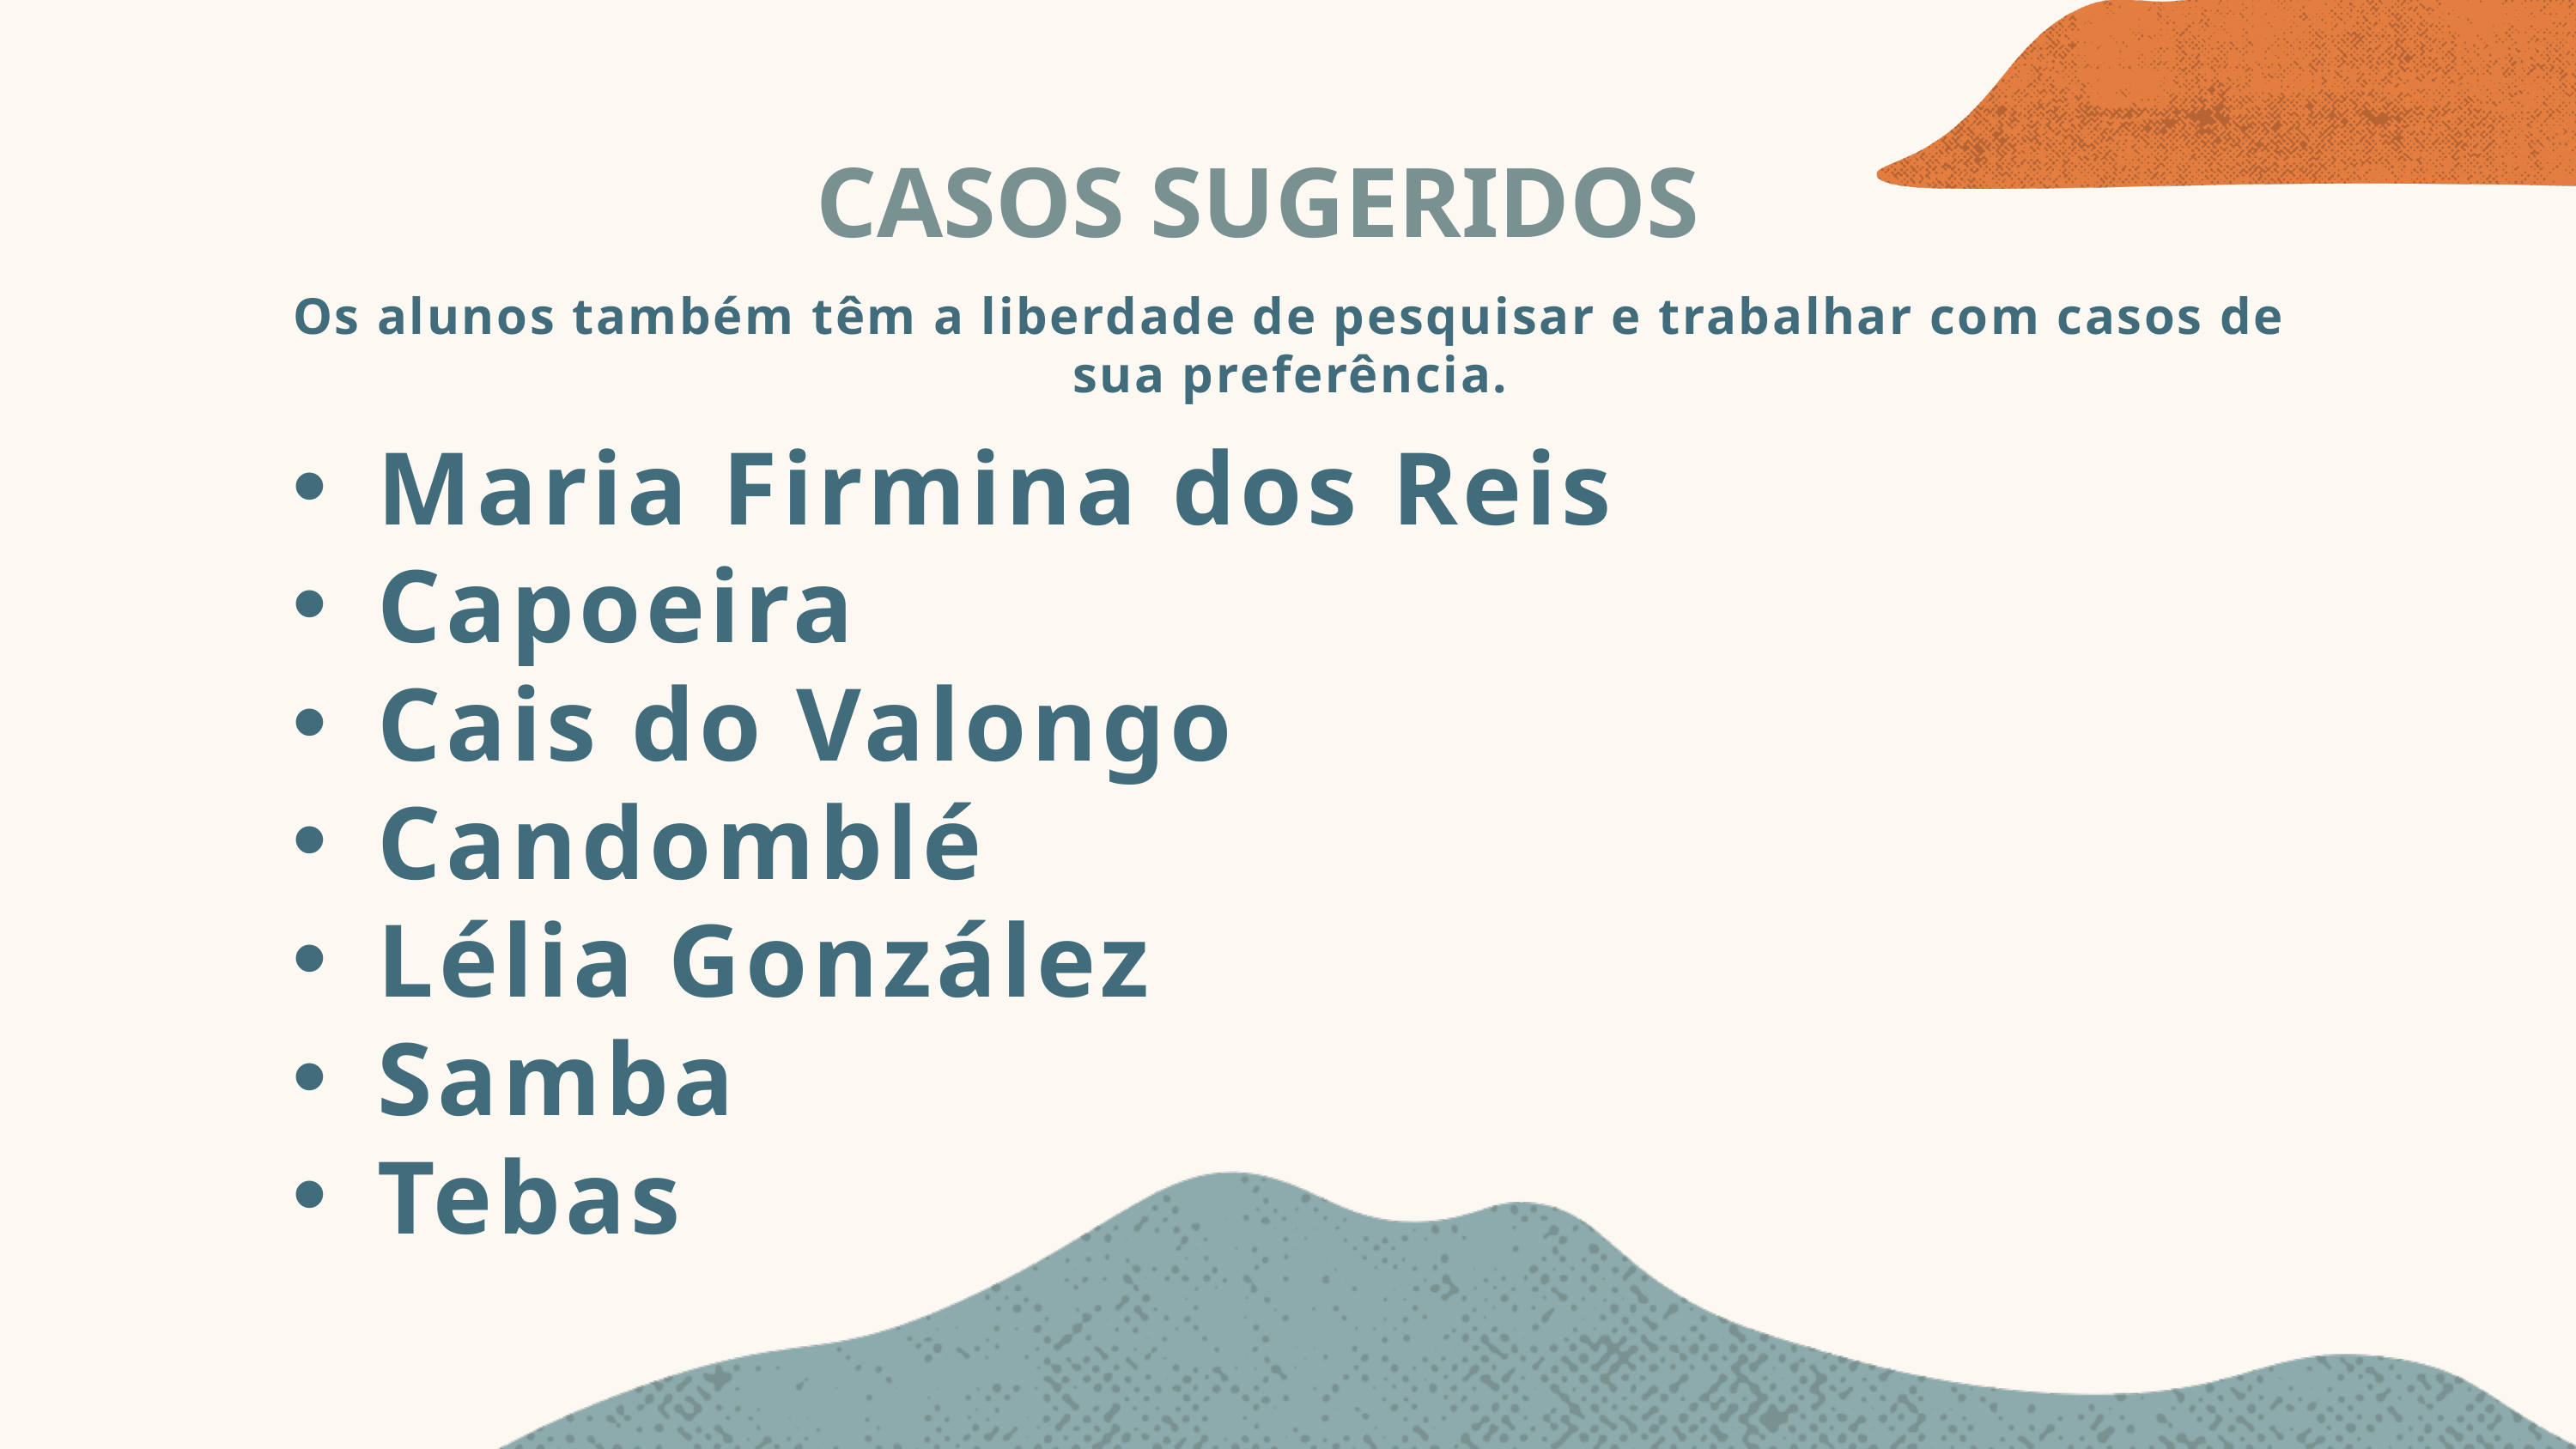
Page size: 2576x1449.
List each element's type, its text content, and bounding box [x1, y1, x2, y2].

text_box CASOS SUGERIDOS [263, 149, 2253, 258]
text_box [1876, 0, 2576, 189]
text_box Maria Firmina dos Reis Capoeira Cais do Valongo Candomblé Lélia González Samba Tebas [207, 426, 2369, 1155]
text_box Os alunos também têm a liberdade de pesquisar e trabalhar com casos de sua preferência. [263, 286, 2318, 403]
text_box [51, 1155, 2576, 1449]
